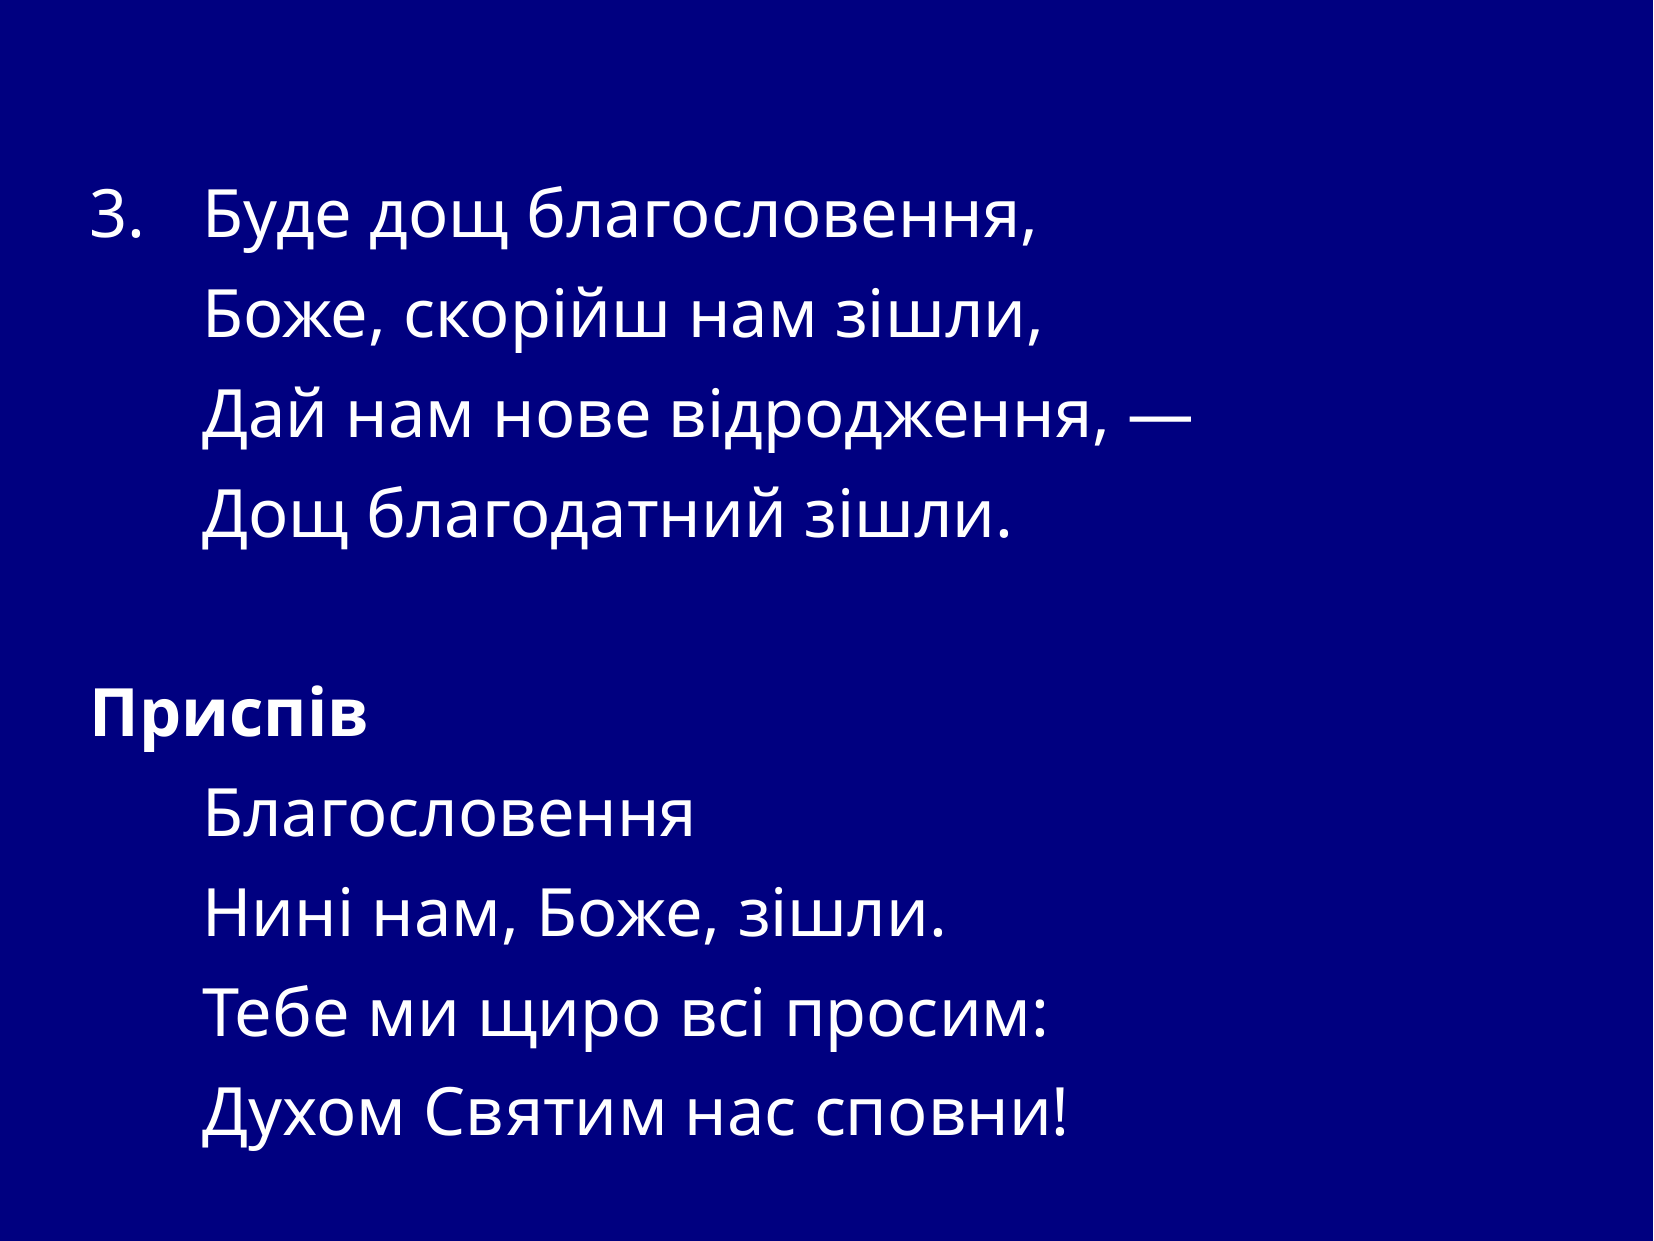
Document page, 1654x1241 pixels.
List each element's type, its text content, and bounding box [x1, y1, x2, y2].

text_box 3. Буде дощ благословення, Боже, скорійш нам зішли, Дай нам нове відродження, ― Дощ благодатний зішли. Приспів Благословення Нині нам, Боже, зішли. Тебе ми щиро всі просим: Духом Святим нас сповни! [75, 150, 1576, 1163]
